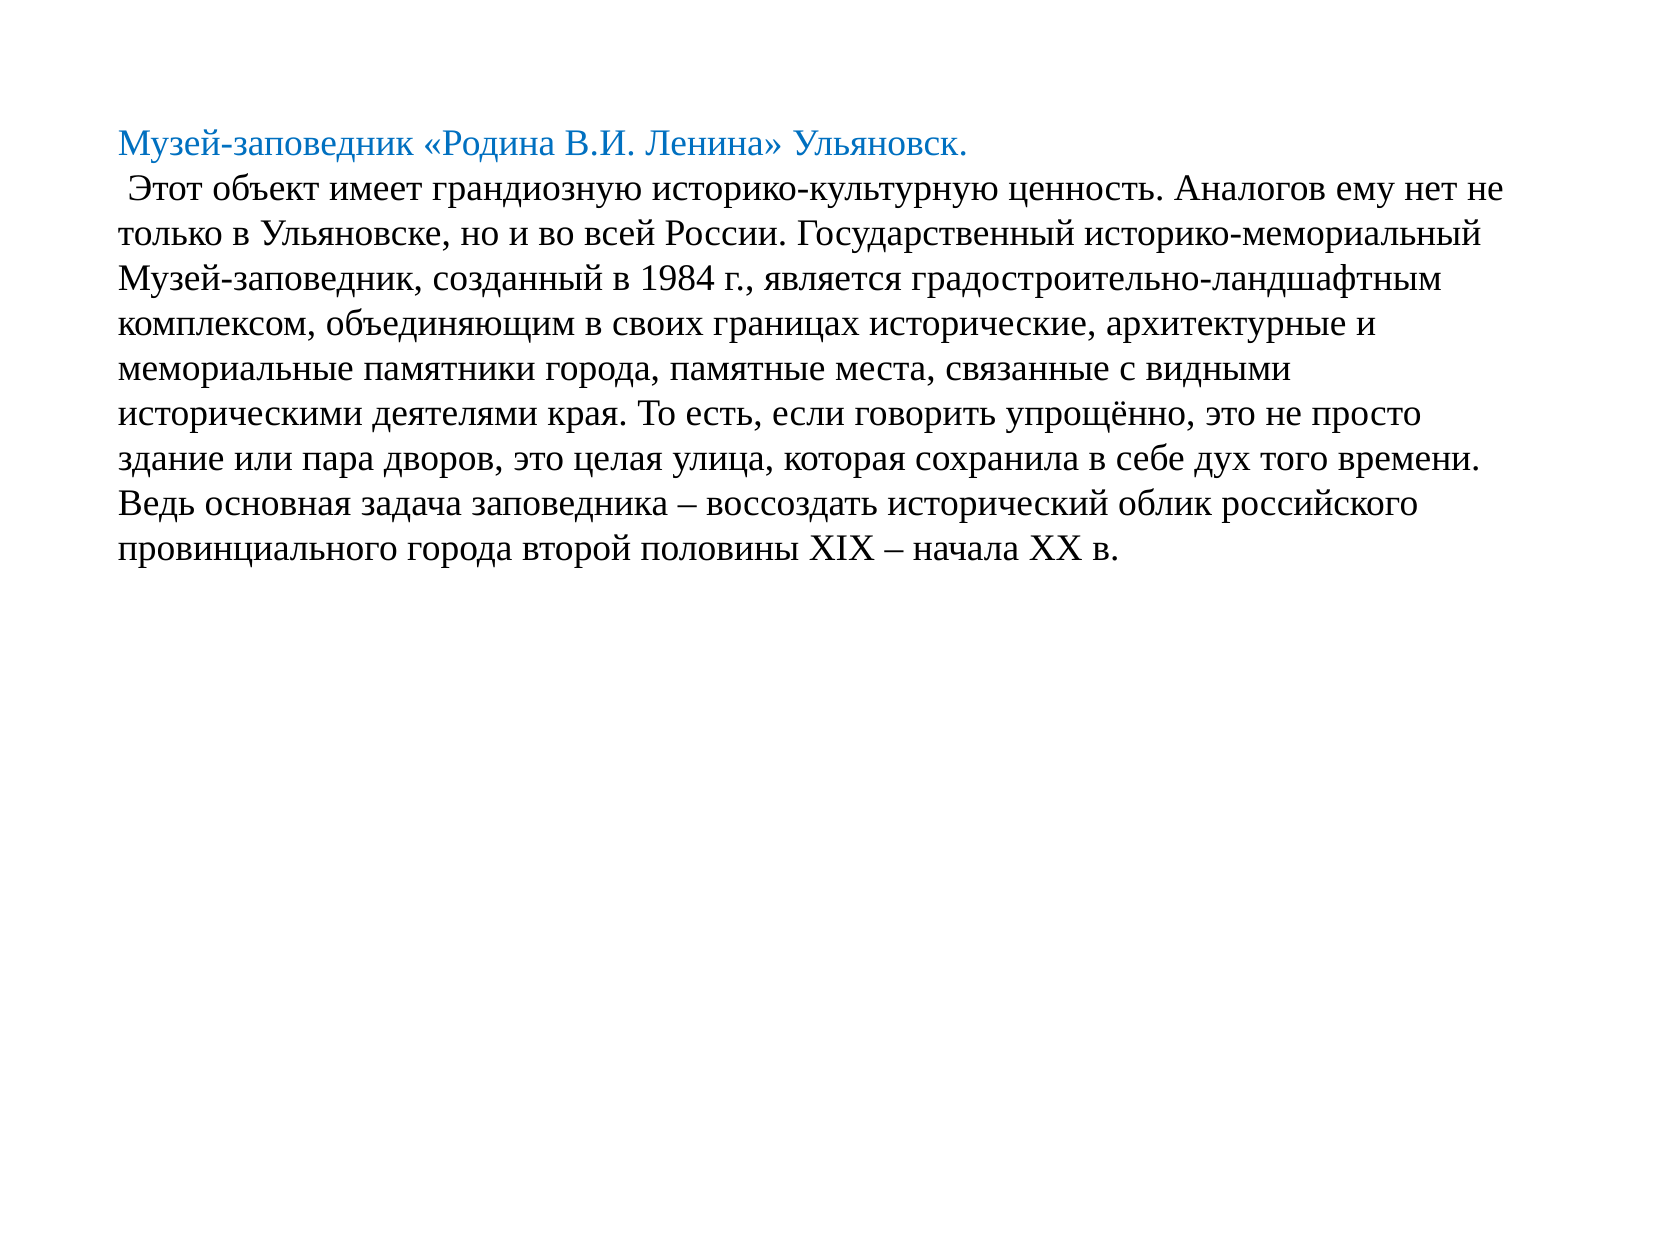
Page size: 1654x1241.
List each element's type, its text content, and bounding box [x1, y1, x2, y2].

text_box Музей-заповедник «Родина В.И. Ленина» Ульяновск. Этот объект имеет грандиозную историко-культурную ценность. Аналогов ему нет не только в Ульяновске, но и во всей России. Государственный историко-мемориальный Музей-заповедник, созданный в 1984 г., является градостроительно-ландшафтным комплексом, объединяющим в своих границах исторические, архитектурные и мемориальные памятники города, памятные места, связанные с видными историческими деятелями края. То есть, если говорить упрощённо, это не просто здание или пара дворов, это целая улица, которая сохранила в себе дух того времени. Ведь основная задача заповедника – воссоздать исторический облик российского провинциального города второй половины XIX – начала XX в. [103, 110, 1551, 576]
